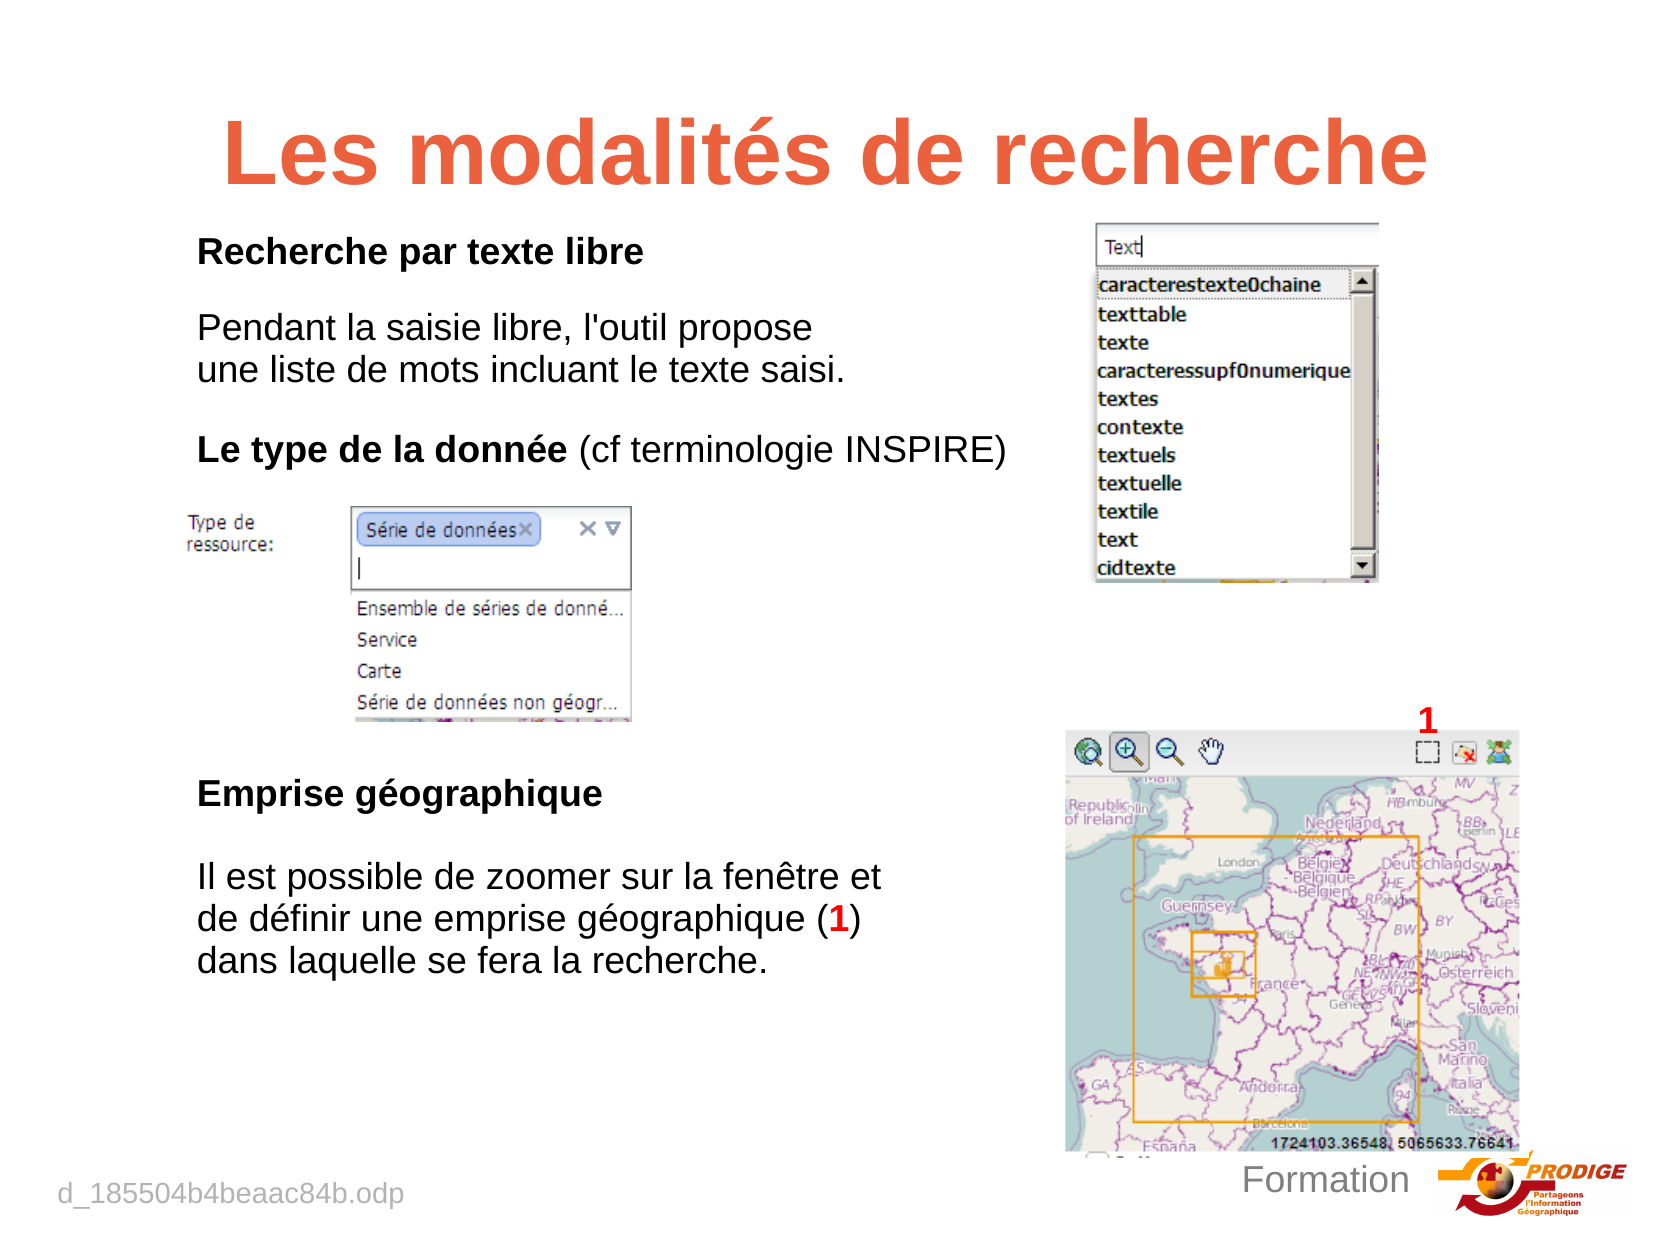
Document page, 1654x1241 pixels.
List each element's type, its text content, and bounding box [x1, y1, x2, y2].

picture [182, 506, 632, 722]
text_box 1 [1402, 691, 1454, 751]
text_box Il est possible de zoomer sur la fenêtre et de définir une emprise géographique (1) dans laquelle se fera la recherche. [182, 848, 907, 991]
picture [1064, 721, 1627, 1216]
text_box Emprise géographique [182, 764, 619, 823]
text_box Le type de la donnée (cf terminologie INSPIRE) [182, 421, 1022, 480]
picture [1088, 220, 1379, 584]
text_box Recherche par texte libre [182, 223, 660, 282]
text_box Pendant la saisie libre, l'outil propose une liste de mots incluant le texte saisi. [182, 299, 861, 399]
title Les modalités de recherche [82, 56, 1571, 250]
